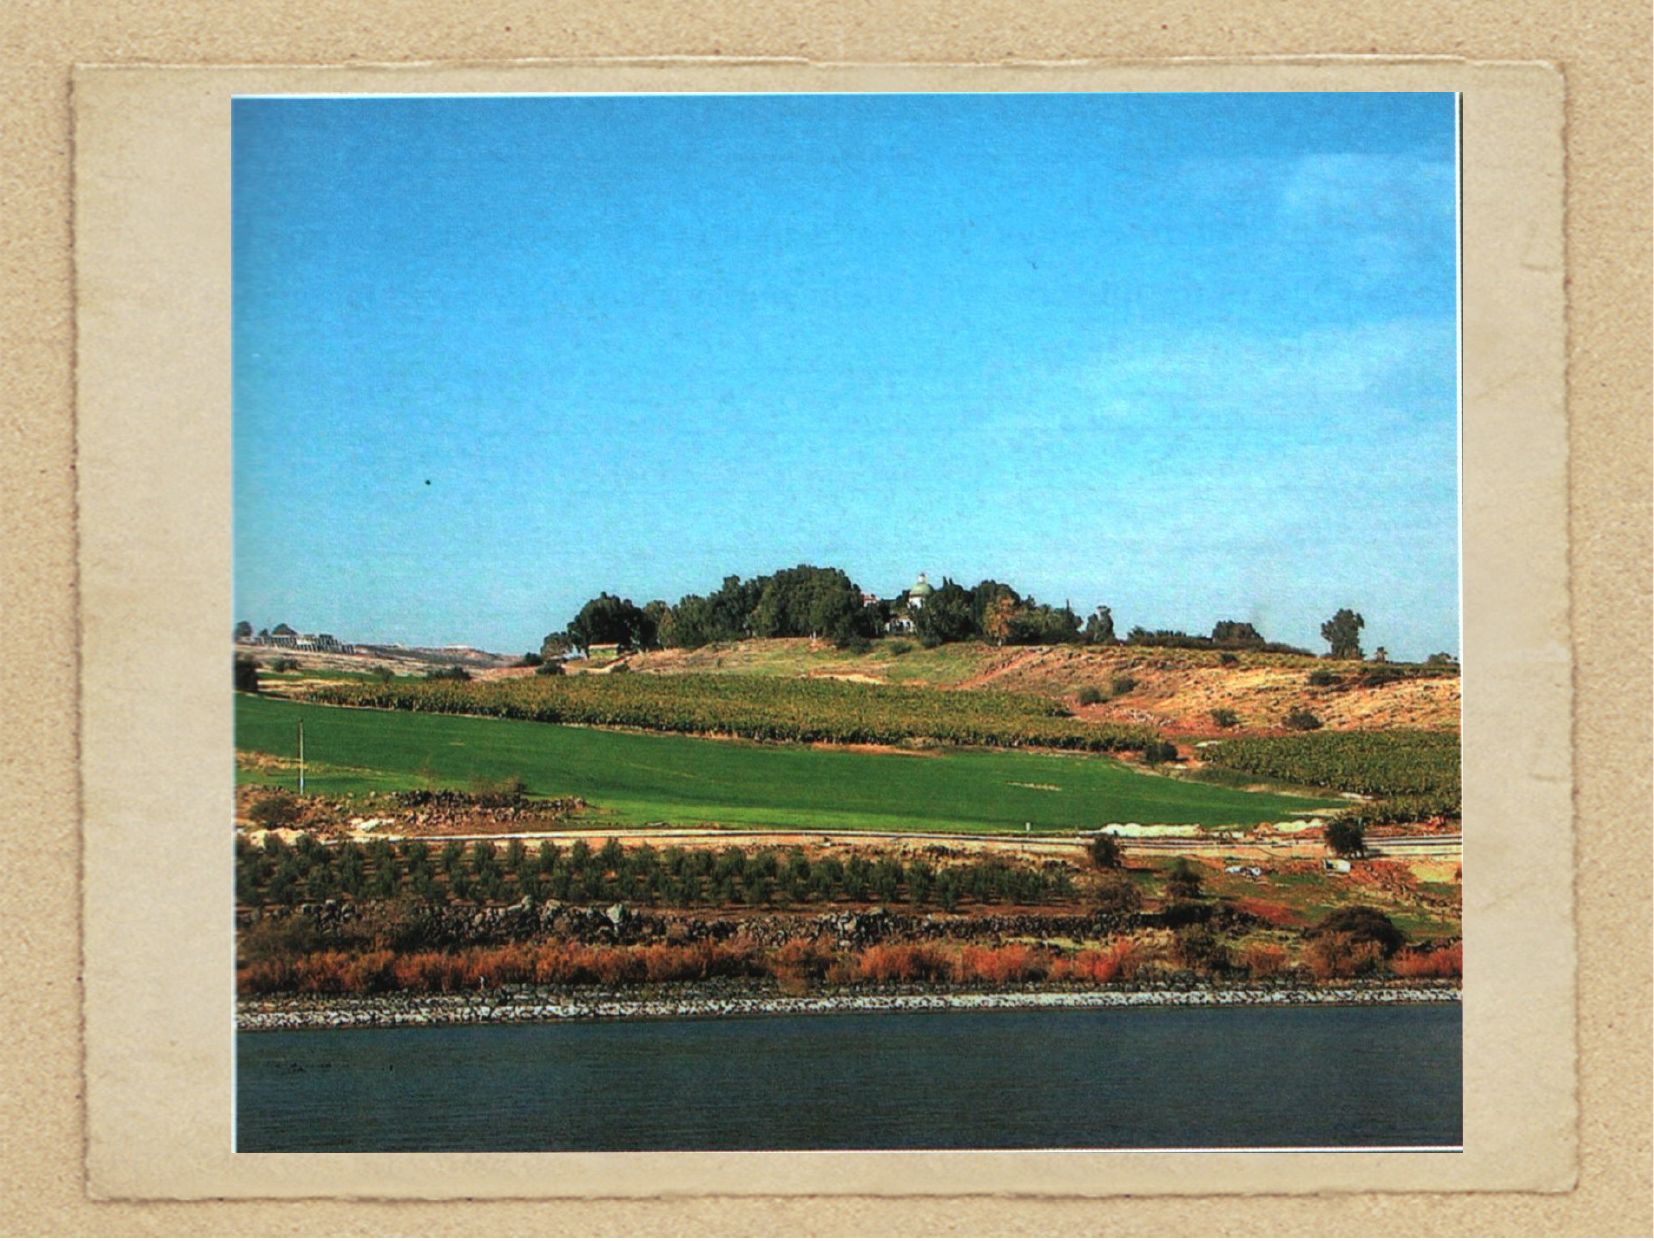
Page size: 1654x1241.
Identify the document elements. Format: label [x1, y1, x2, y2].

picture [0, 0, 1654, 1238]
text_box [75, 37, 1576, 1163]
